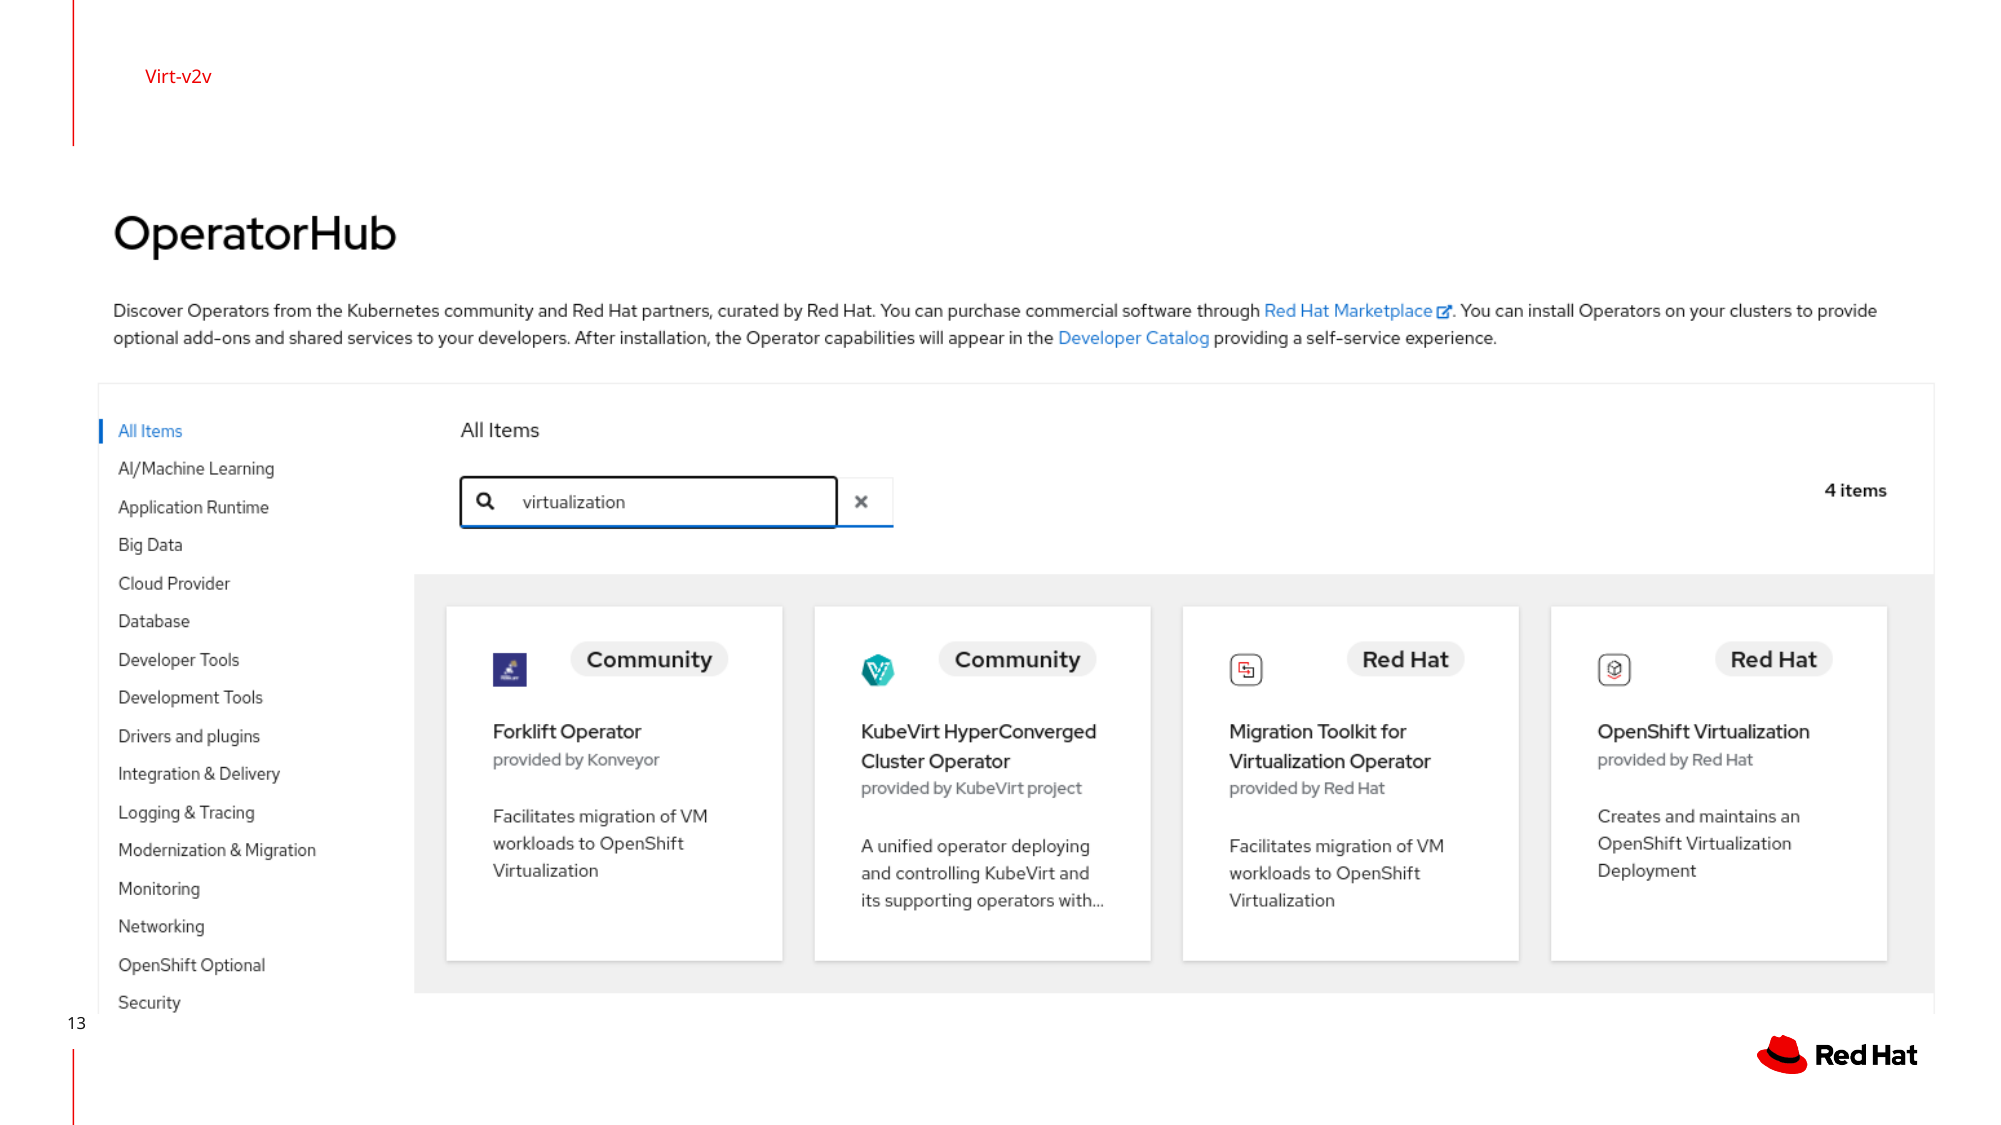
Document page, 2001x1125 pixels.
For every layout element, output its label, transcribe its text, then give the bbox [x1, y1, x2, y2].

picture [94, 198, 1957, 1014]
text_box Virt-v2v [73, 9, 918, 144]
picture [1757, 1035, 1918, 1074]
